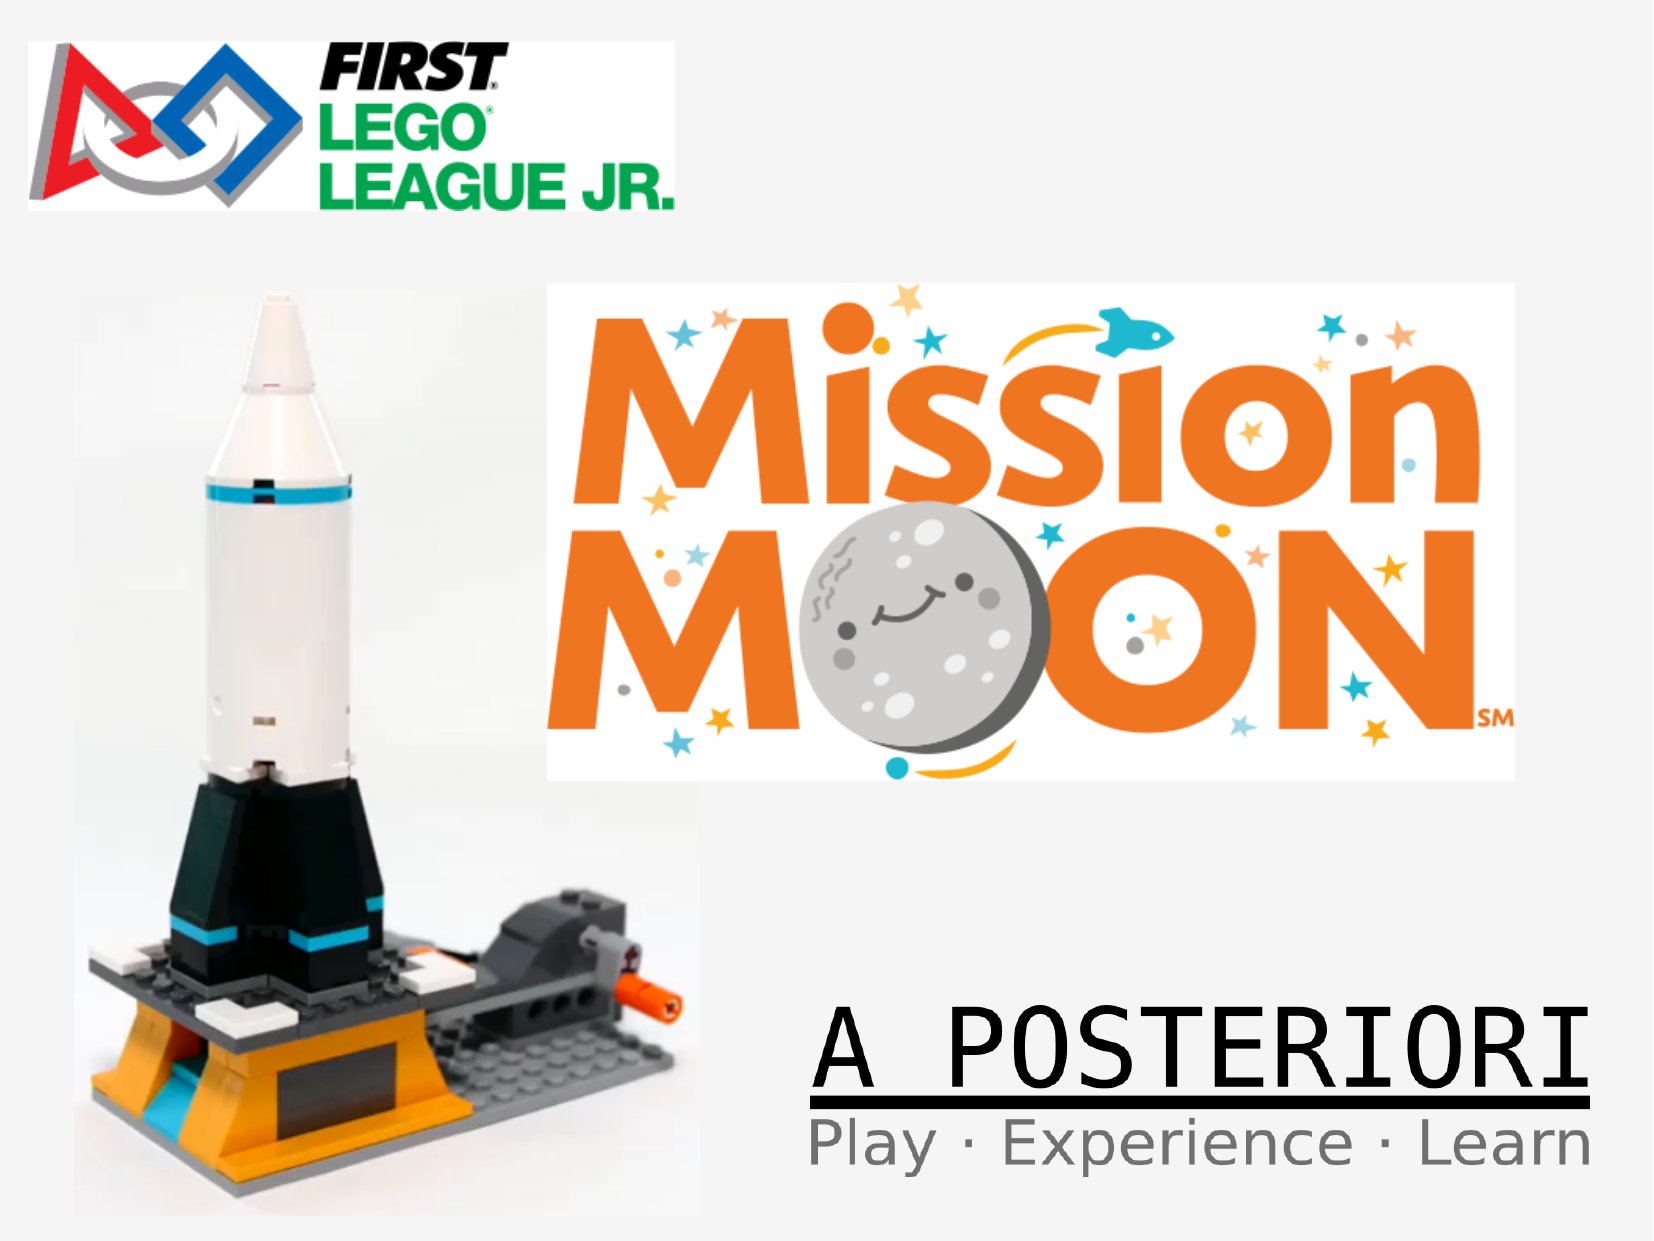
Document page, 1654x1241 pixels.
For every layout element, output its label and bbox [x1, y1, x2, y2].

picture [810, 1005, 1590, 1177]
picture [28, 41, 675, 211]
picture [74, 283, 1515, 1216]
